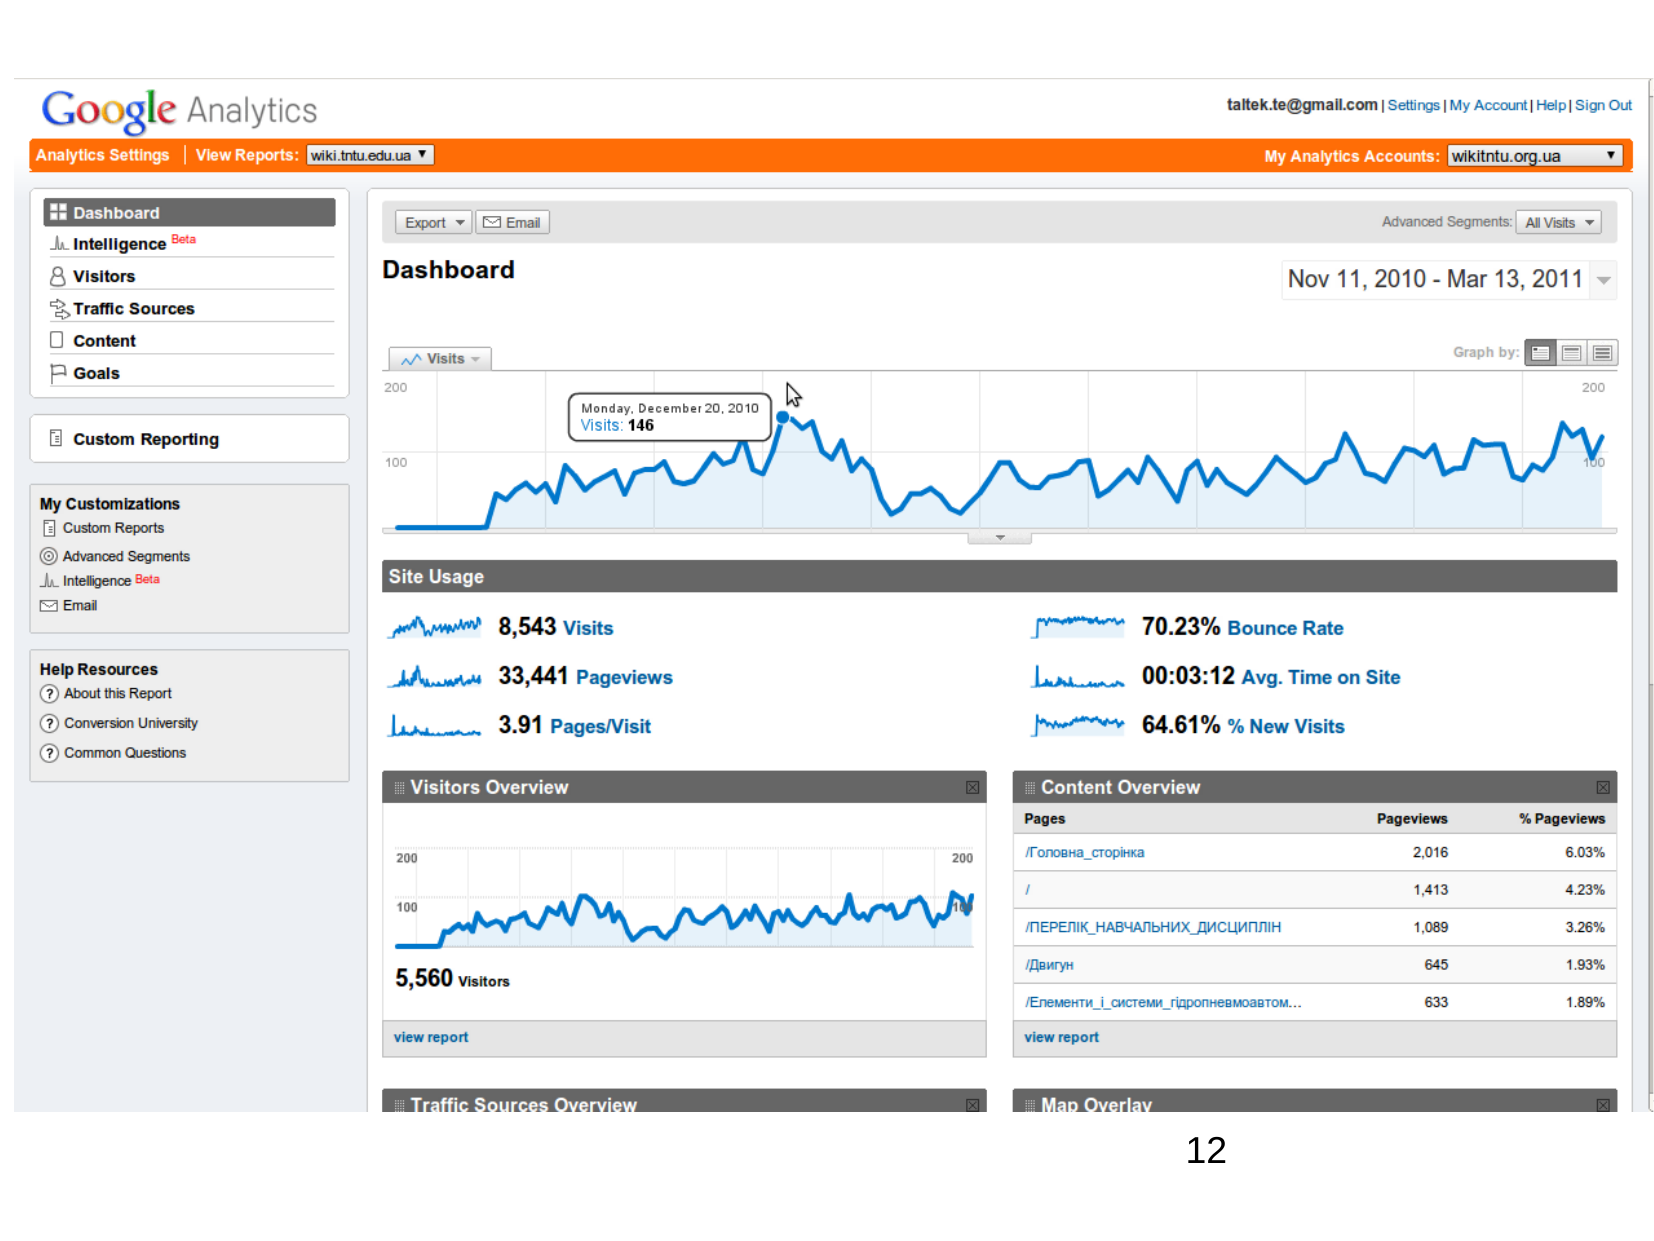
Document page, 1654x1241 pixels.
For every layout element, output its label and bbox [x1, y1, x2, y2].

picture [14, 78, 1654, 1112]
